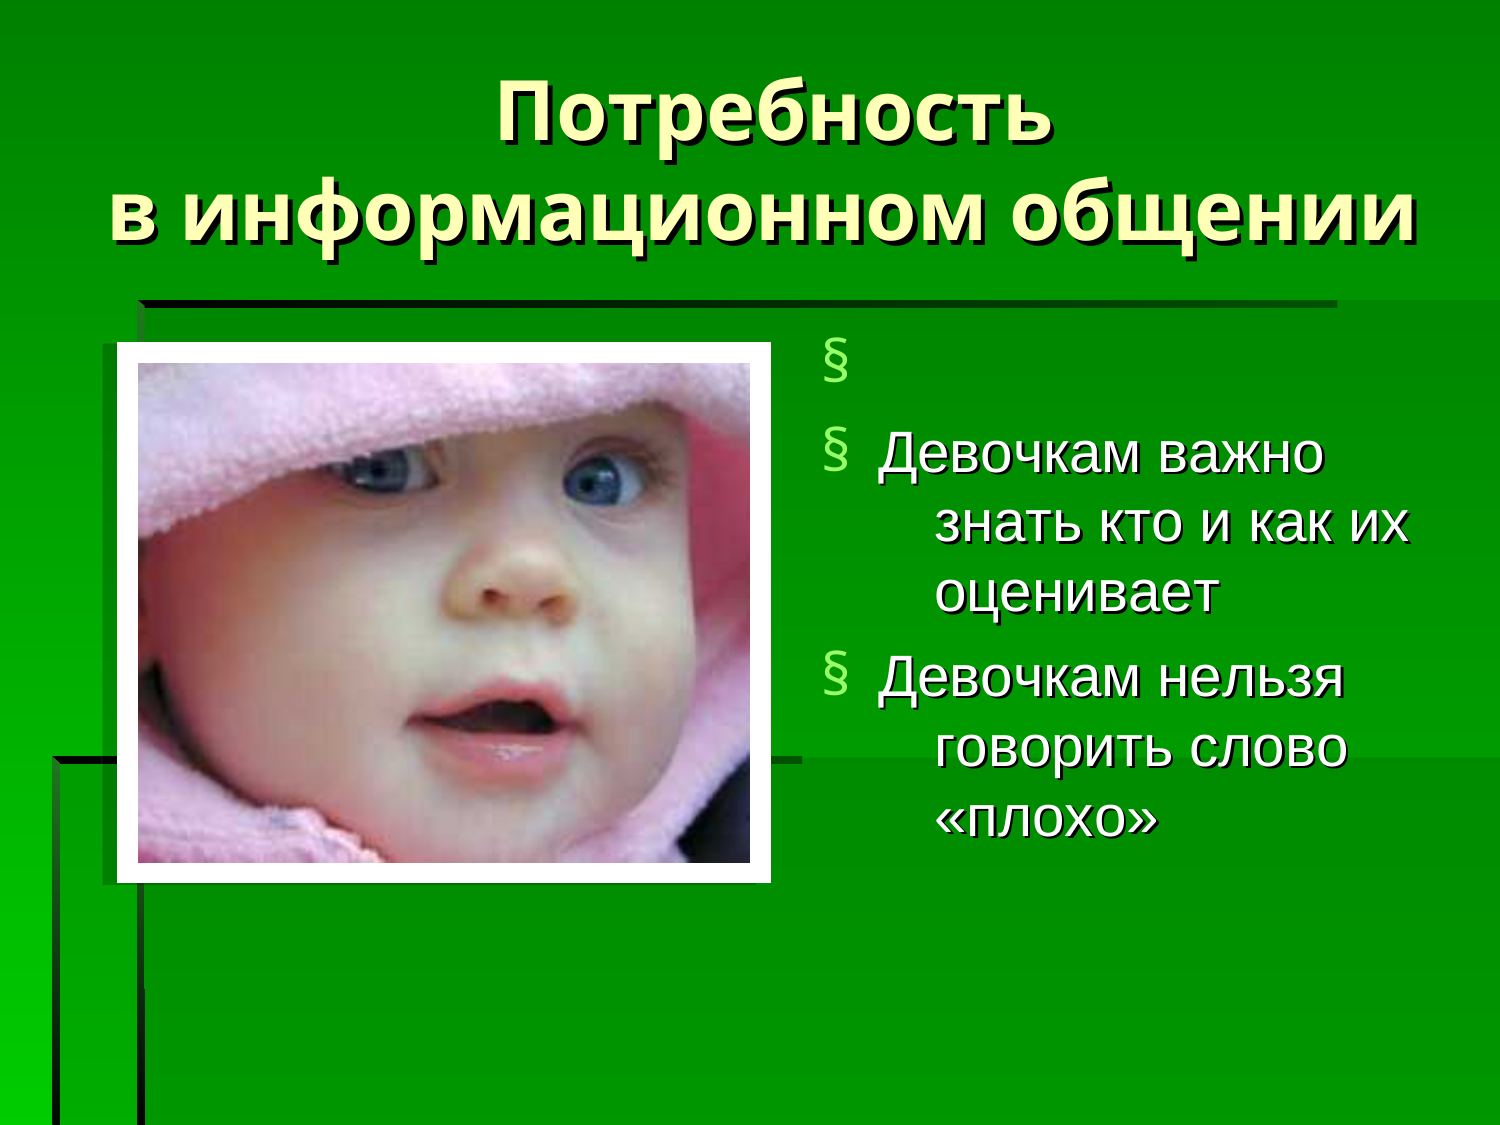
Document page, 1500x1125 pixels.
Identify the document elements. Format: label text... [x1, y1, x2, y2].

picture [137, 362, 751, 863]
list Девочкам важно знать кто и как их оценивает Девочкам нельзя говорить слово «плохо» [806, 312, 1452, 1001]
title Потребность в информационном общении [75, 40, 1451, 276]
